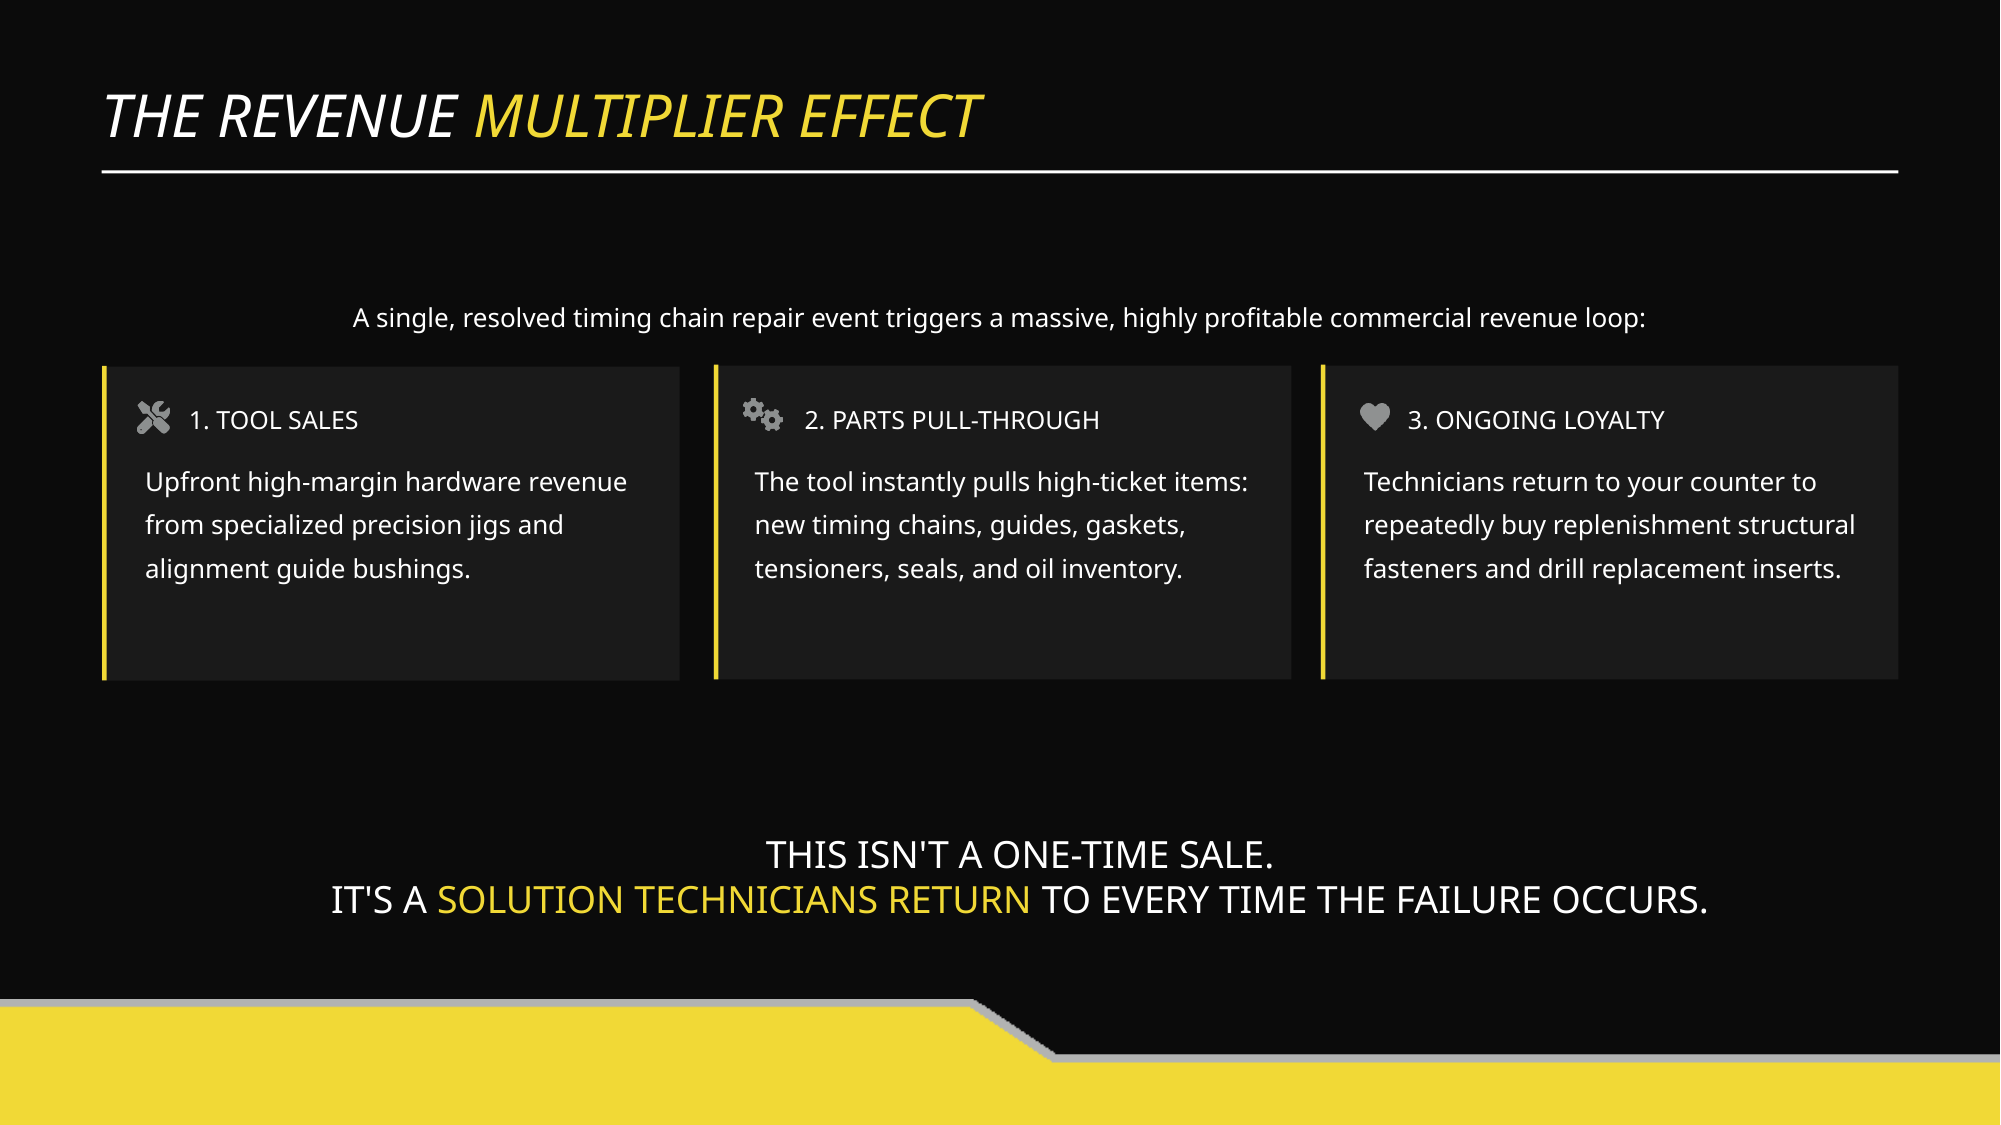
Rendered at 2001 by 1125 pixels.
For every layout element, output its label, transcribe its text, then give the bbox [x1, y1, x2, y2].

text_box [1320, 364, 1899, 680]
text_box The tool instantly pulls high-ticket items: new timing chains, guides, gaskets, tensioners, seals, and oil inventory. [754, 453, 1250, 584]
text_box A single, resolved timing chain repair event triggers a massive, highly profitable commercial revenue loop: [101, 286, 1899, 334]
text_box Upfront high-margin hardware revenue from specialized precision jigs and alignment guide bushings. [145, 453, 641, 584]
text_box 1. TOOL SALES [188, 404, 391, 435]
picture [137, 401, 170, 434]
text_box THE REVENUE MULTIPLIER EFFECT [101, 78, 1989, 150]
text_box [713, 364, 1292, 680]
text_box THIS ISN'T A ONE-TIME SALE. IT'S A SOLUTION TECHNICIANS RETURN TO EVERY TIME THE FAILURE OCCURS. [189, 831, 1852, 1012]
text_box 3. ONGOING LOYALTY [1407, 404, 1712, 435]
text_box [101, 365, 680, 681]
picture [0, 999, 2000, 1125]
text_box Technicians return to your counter to repeatedly buy replenishment structural fasteners and drill replacement inserts. [1363, 453, 1860, 584]
text_box 2. PARTS PULL-THROUGH [804, 404, 1163, 435]
text_box [101, 170, 1899, 174]
picture [1360, 403, 1390, 431]
picture [743, 398, 783, 431]
